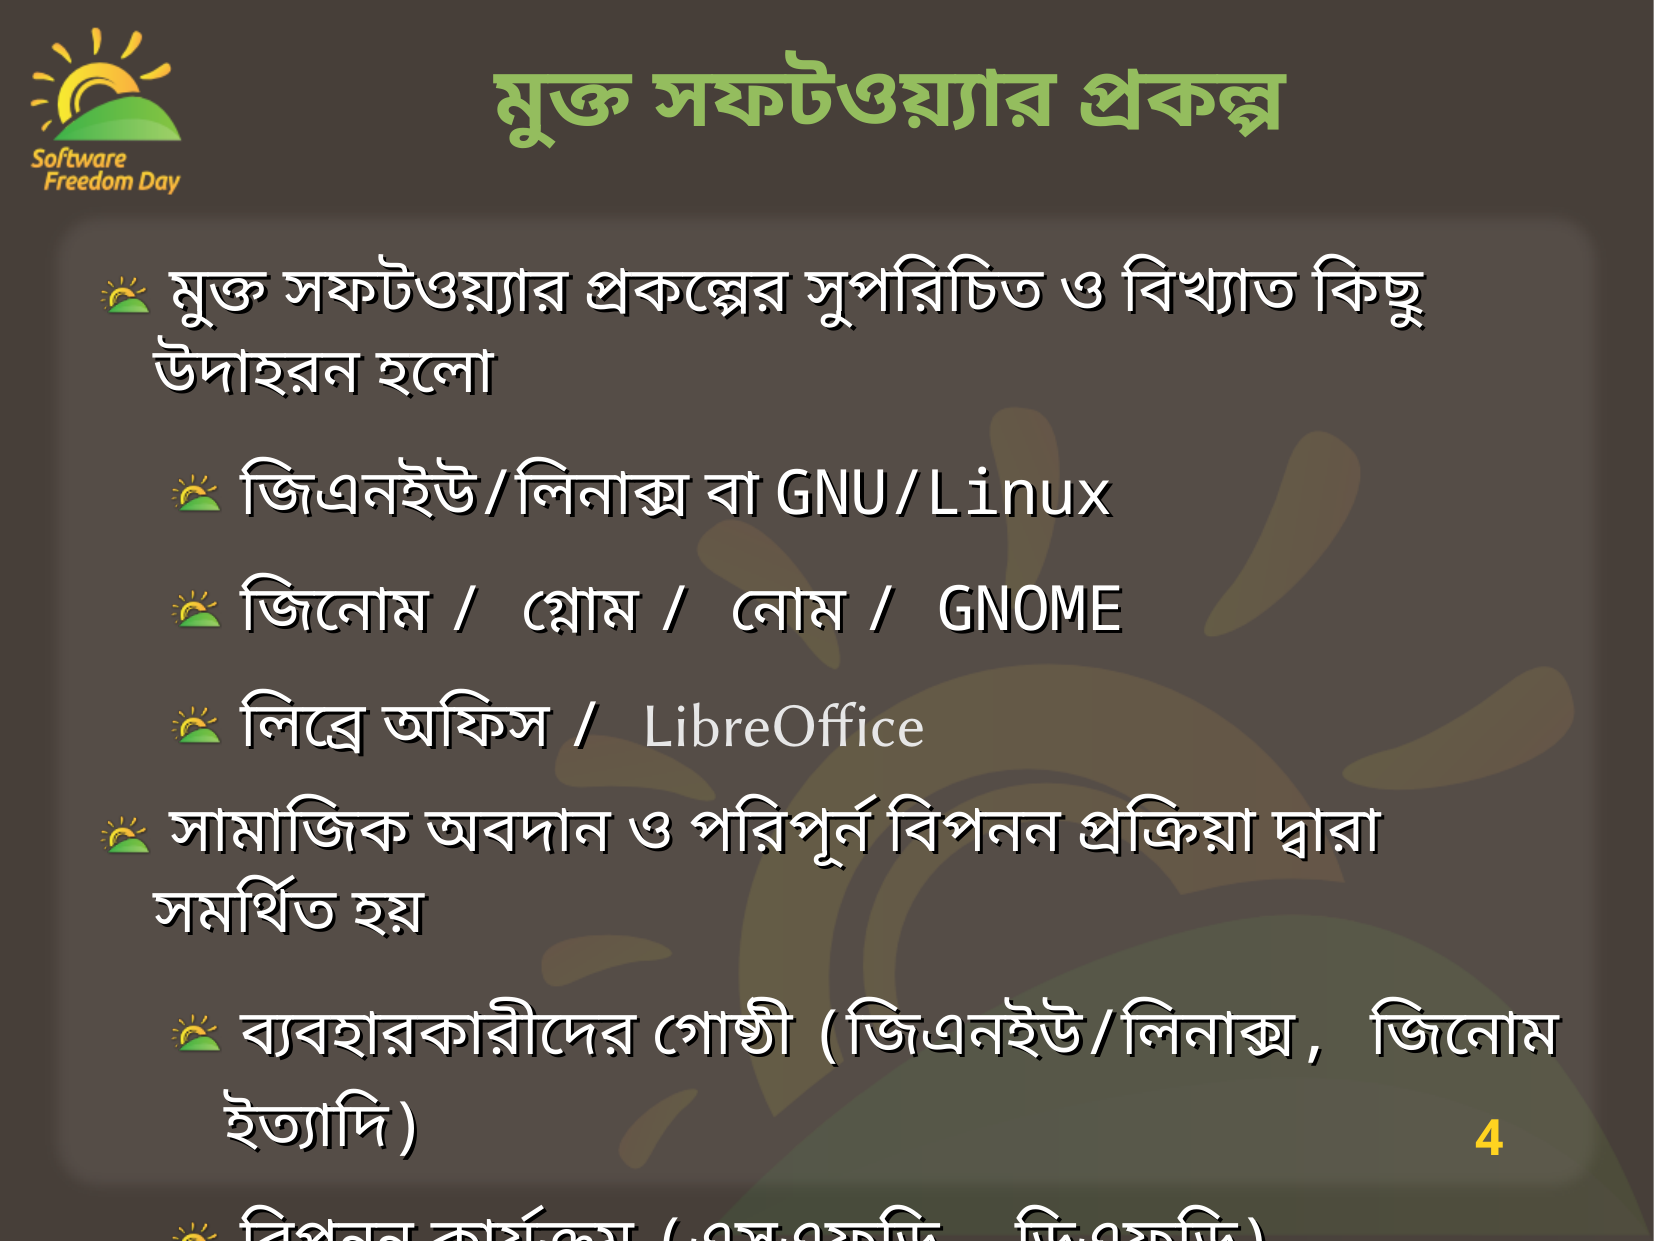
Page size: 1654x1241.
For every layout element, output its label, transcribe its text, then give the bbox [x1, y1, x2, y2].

picture [712, 1230, 725, 1241]
picture [1161, 1231, 1182, 1241]
picture [1190, 1231, 1211, 1241]
picture [534, 1231, 559, 1241]
picture [893, 1231, 913, 1241]
title মুক্ত সফটওয়্যার প্রকল্প [210, 9, 1571, 205]
picture [374, 1231, 403, 1241]
picture [496, 1231, 512, 1241]
picture [863, 1231, 884, 1241]
picture [1100, 1230, 1113, 1241]
picture [1186, 1212, 1220, 1223]
picture [802, 1230, 815, 1241]
picture [1025, 1212, 1059, 1223]
list মুক্ত সফটওয়্যার প্রকল্পের সুপরিচিত ও বিখ্যাত কিছু উদাহরন হলো জিএনইউ/লিনাক্স বা GNU/Linux জিনোম / গ্নোম / নোম / GNOME লিব্রে অফিস / LibreOffice সামাজিক অবদান ও পরিপূর্ন বিপনন প্রক্রিয়া দ্বারা সমর্থিত হয় ব্যবহারকারীদের গোষ্ঠী (জিএনইউ/লিনাক্স, জিনোম ইত্যাদি) বিপনন কার্যক্রম (এসএফডি, ডিএফডি) [82, 255, 1571, 1074]
picture [254, 1231, 278, 1241]
picture [0, 0, 1654, 1241]
picture [562, 1236, 571, 1241]
picture [889, 1212, 923, 1223]
picture [574, 1231, 609, 1241]
picture [610, 1231, 623, 1241]
picture [291, 1231, 302, 1241]
picture [1029, 1231, 1049, 1241]
picture [842, 1231, 853, 1241]
picture [468, 1231, 487, 1241]
picture [336, 1231, 366, 1241]
picture [250, 1212, 284, 1223]
picture [308, 1230, 321, 1238]
picture [1140, 1231, 1151, 1241]
picture [752, 1231, 767, 1237]
picture [515, 1231, 526, 1241]
